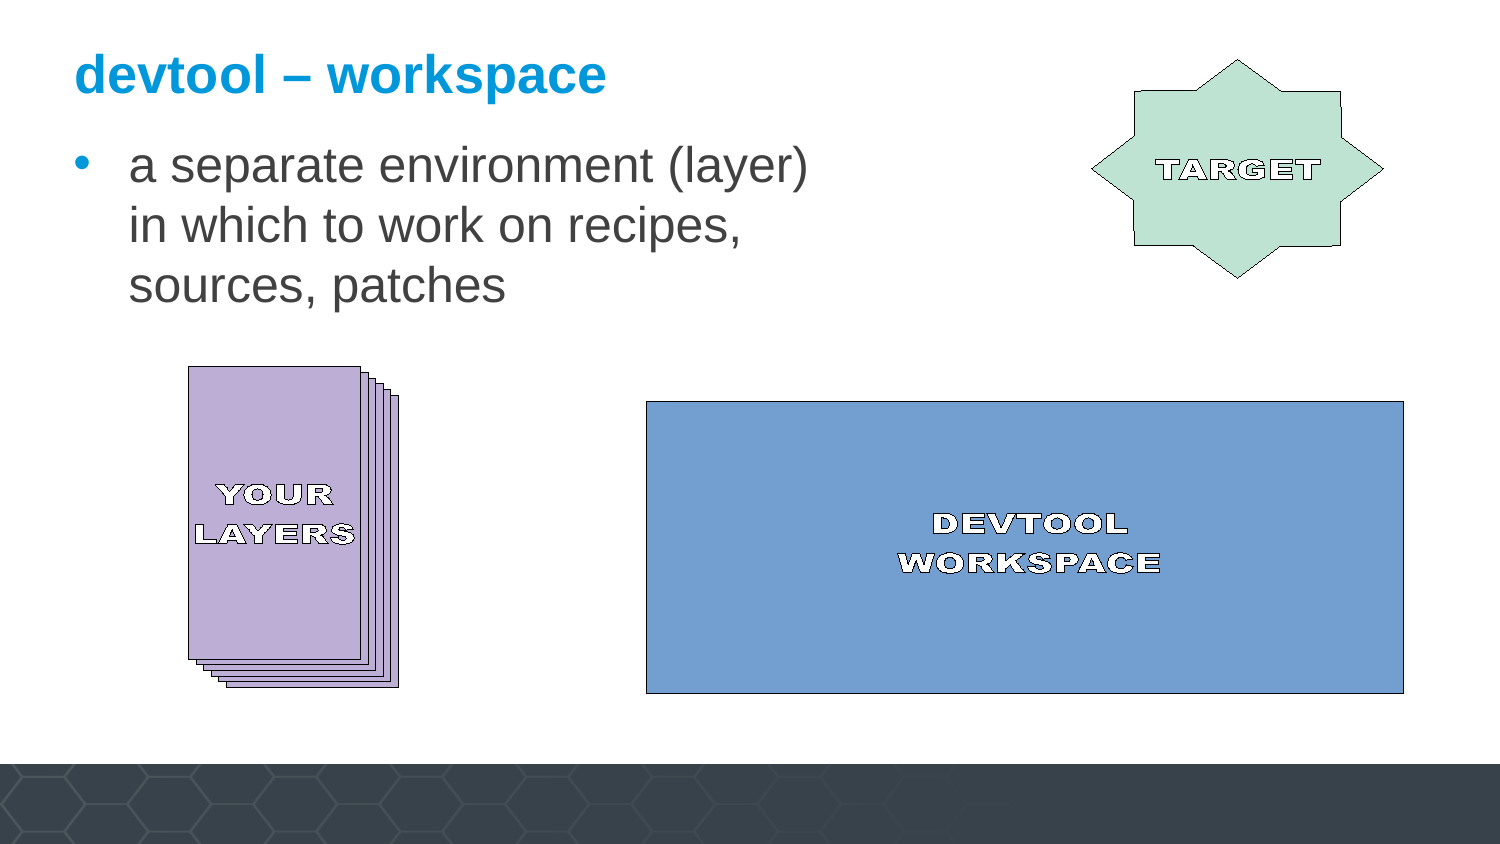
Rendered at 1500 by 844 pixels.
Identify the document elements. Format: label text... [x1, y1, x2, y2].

text_box a separate environment (layer) in which to work on recipes, sources, patches [72, 132, 1422, 738]
text_box [1091, 59, 1384, 279]
picture [0, 0, 1500, 844]
text_box [188, 366, 399, 688]
text_box [646, 401, 1404, 694]
text_box devtool – workspace [74, 50, 1424, 159]
